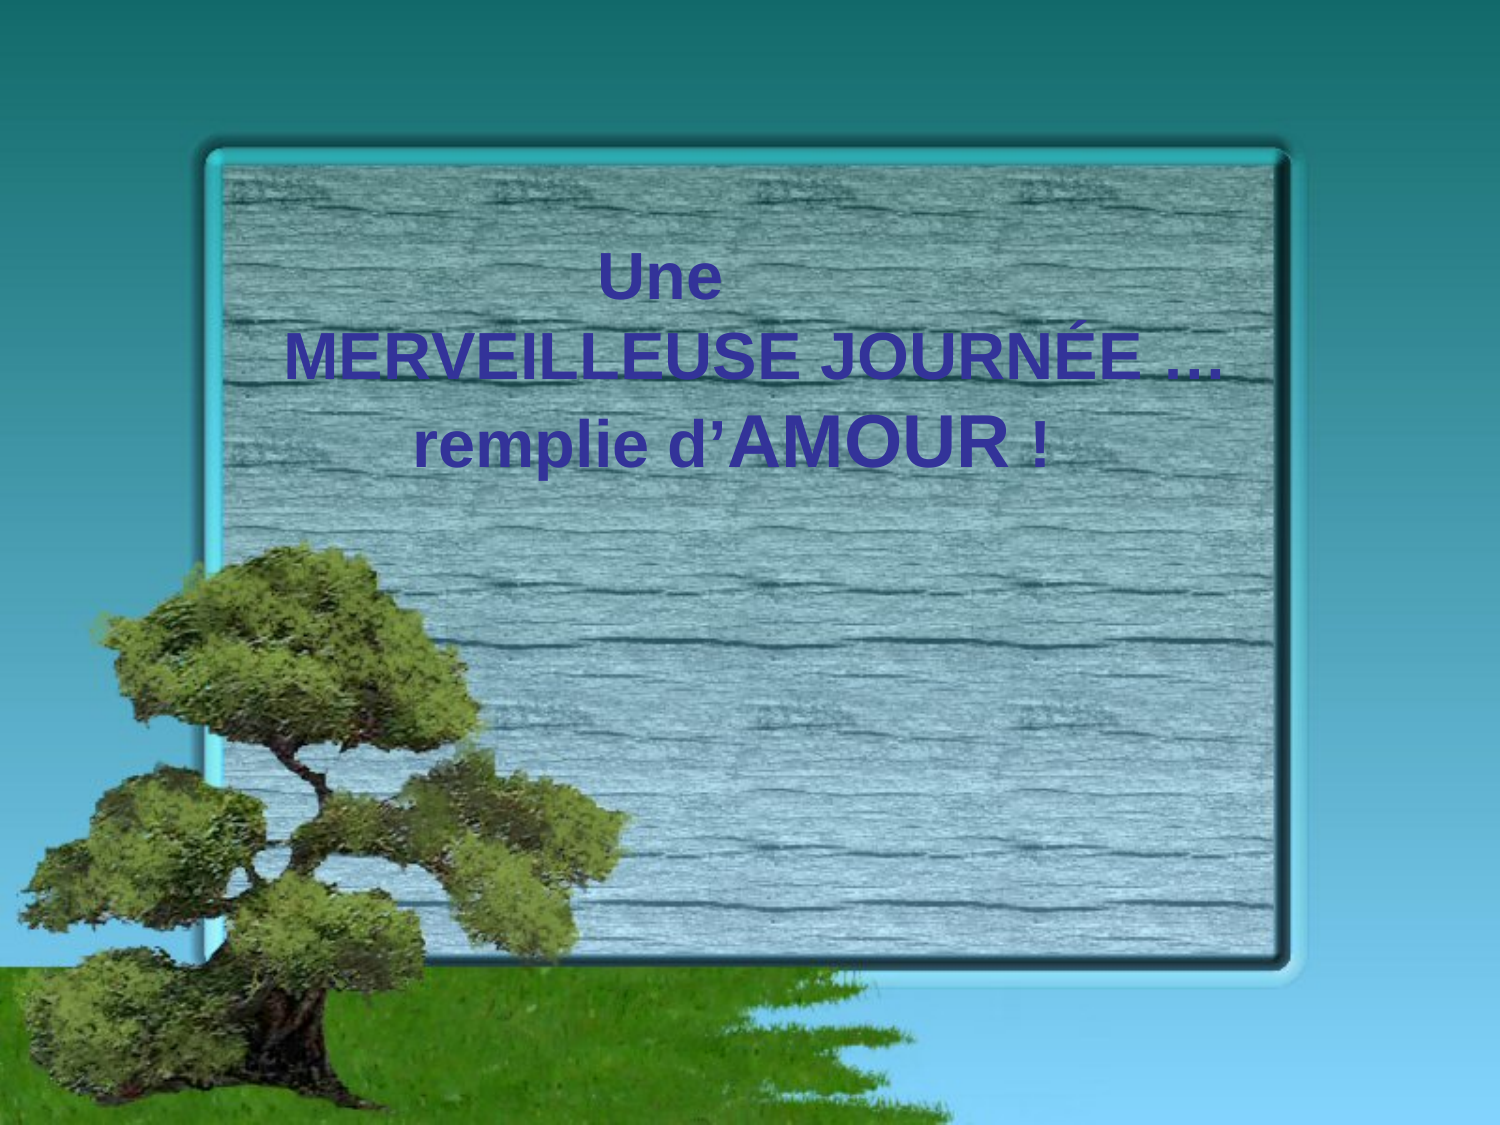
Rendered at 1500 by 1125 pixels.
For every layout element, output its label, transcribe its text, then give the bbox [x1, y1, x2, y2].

text_box Une MERVEILLEUSE JOURNÉE … remplie d’AMOUR ! [249, 224, 1251, 491]
picture [0, 0, 1500, 1125]
